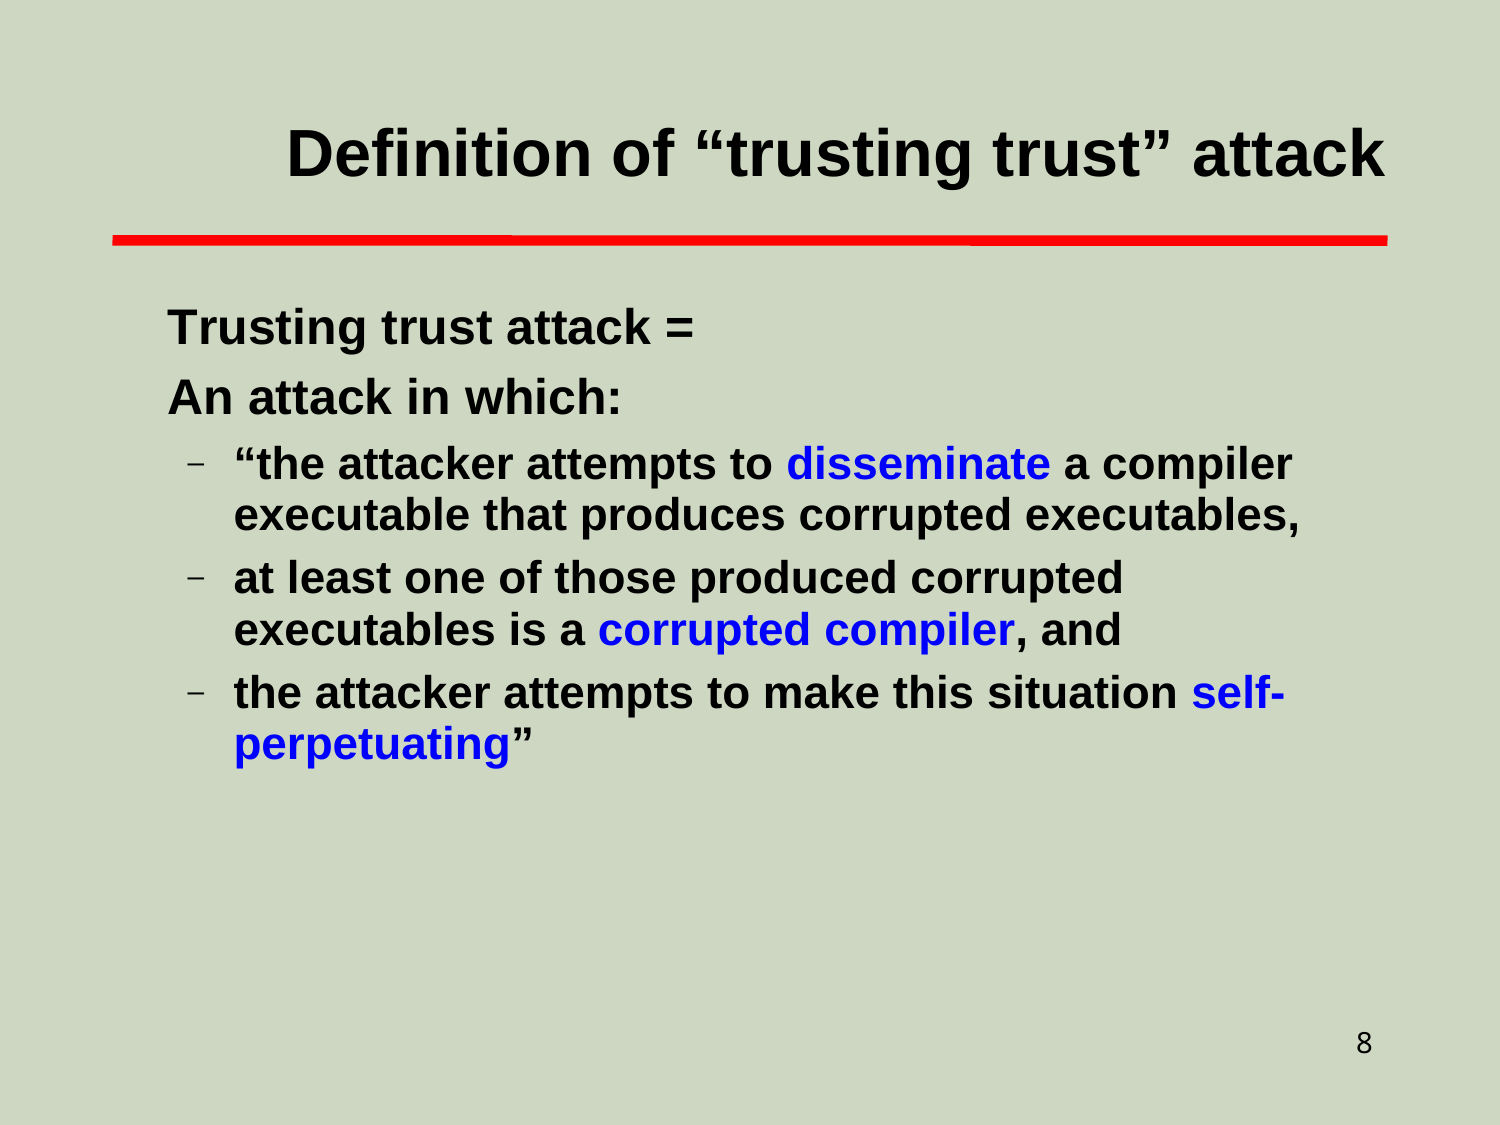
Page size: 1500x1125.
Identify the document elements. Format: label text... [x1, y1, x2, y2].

title Definition of “trusting trust” attack [124, 93, 1387, 216]
list Trusting trust attack = An attack in which: “the attacker attempts to disseminate a compiler executable that produces corrupted executables, at least one of those produced corrupted executables is a corrupted compiler, and the attacker attempts to make this situation self-perpetuating” [112, 299, 1387, 1099]
